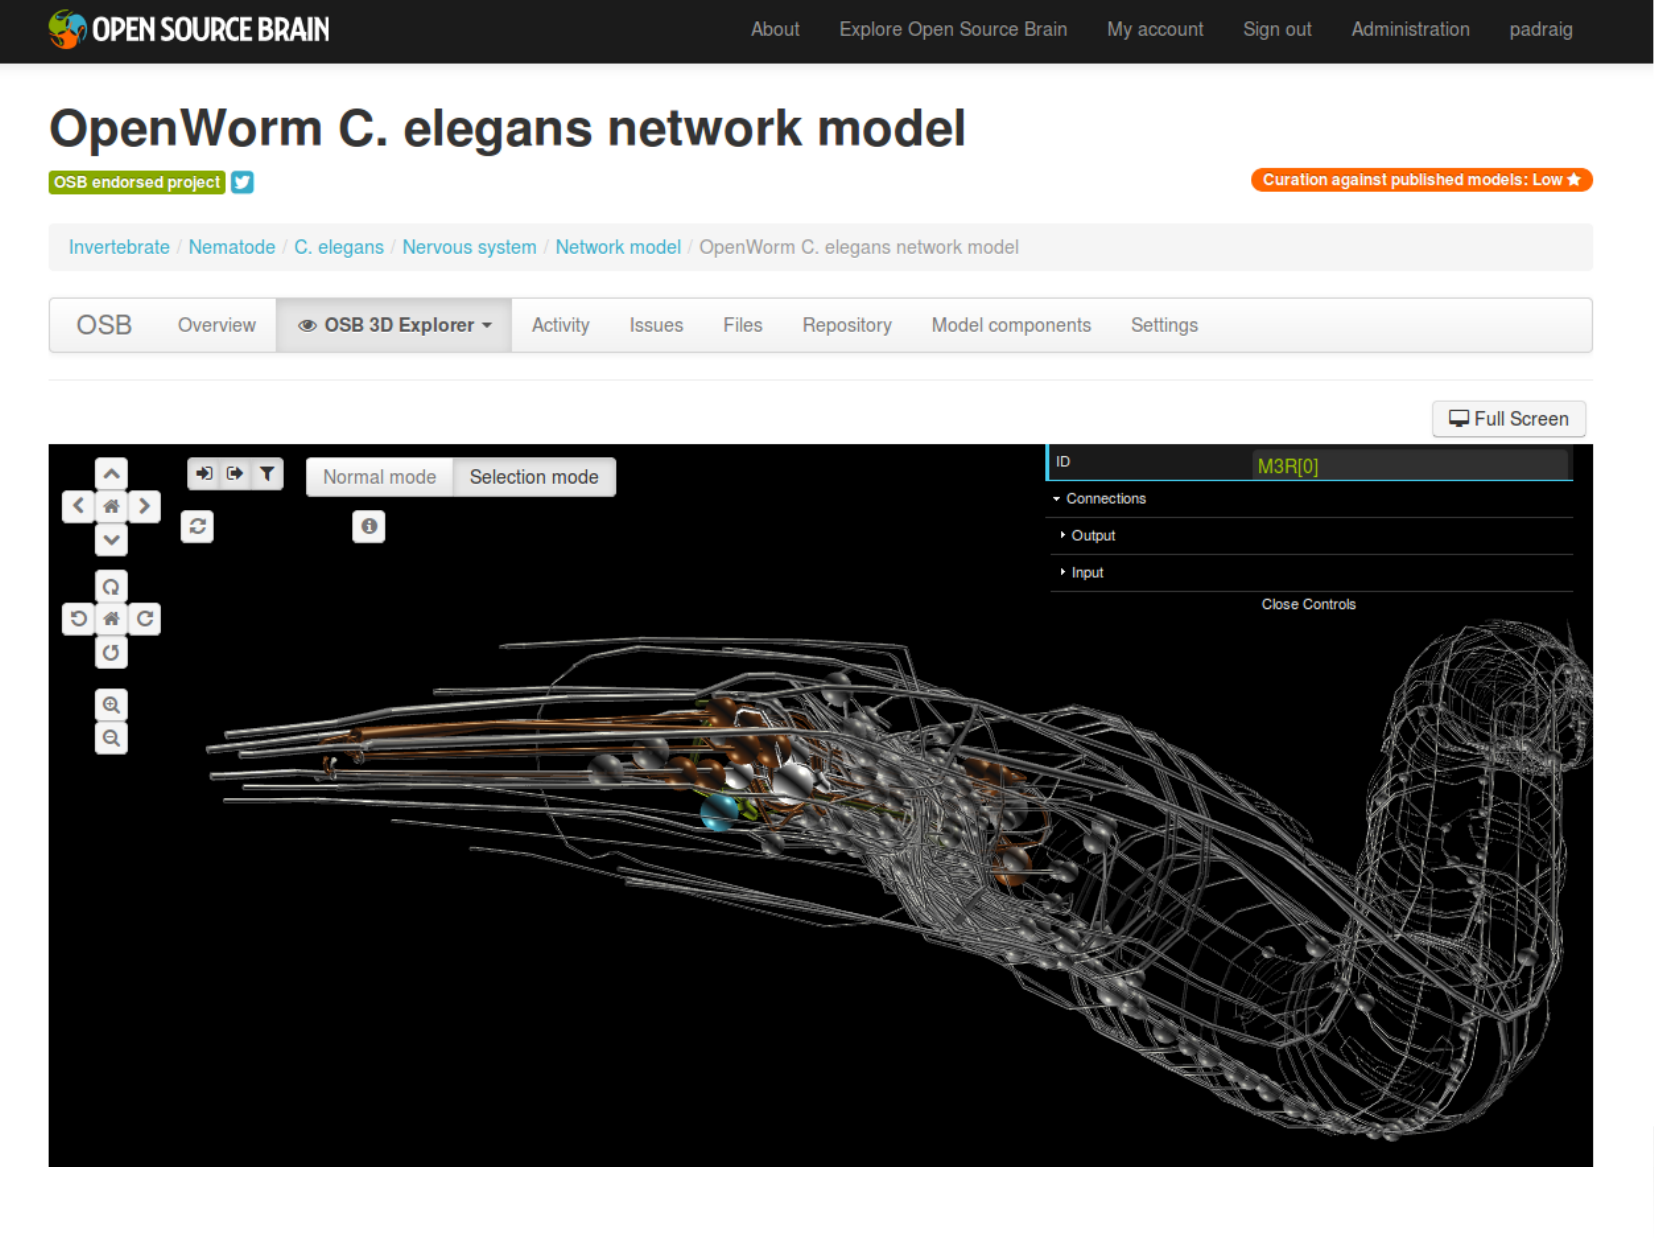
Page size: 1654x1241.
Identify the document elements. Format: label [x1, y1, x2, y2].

text_box [0, 1167, 1654, 1241]
picture [0, 0, 1654, 1167]
